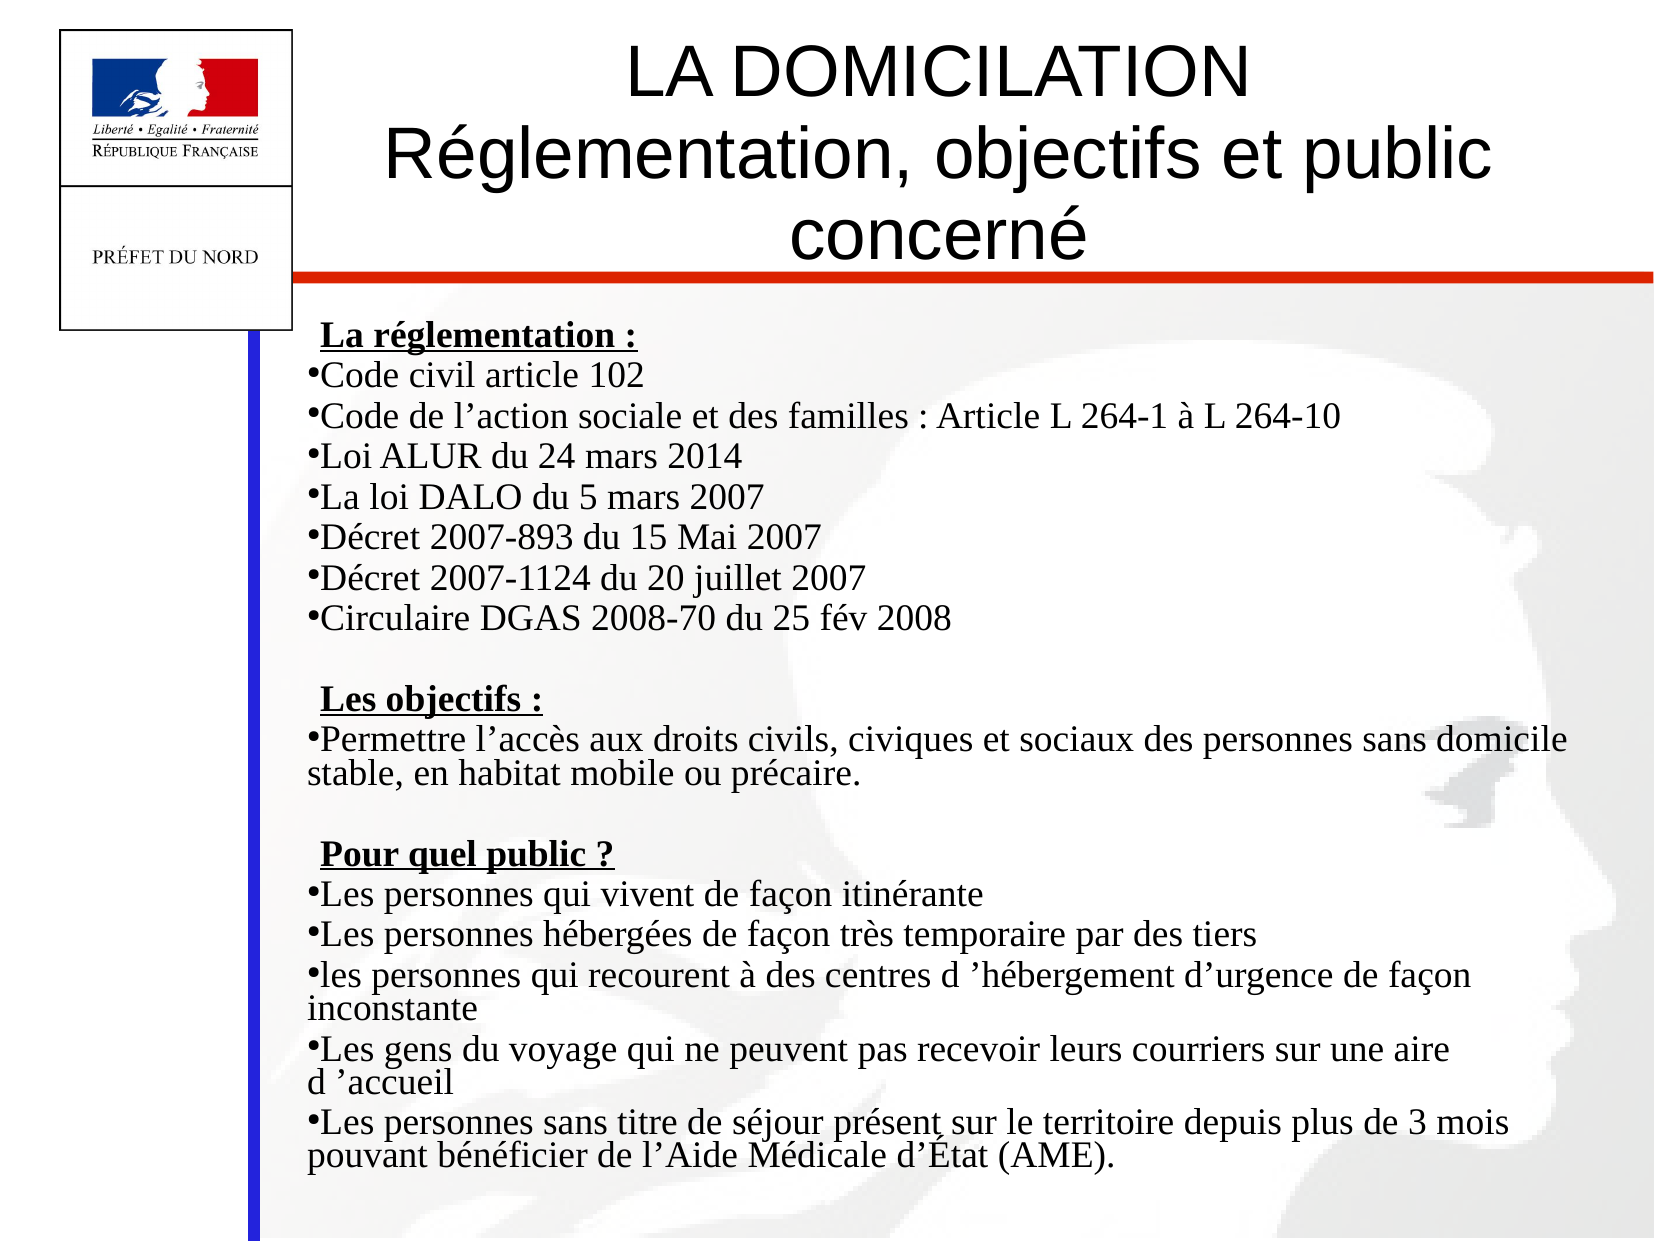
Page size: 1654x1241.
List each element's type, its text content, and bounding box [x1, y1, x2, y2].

title LA DOMICILATION Réglementation, objectifs et public concerné [307, 30, 1571, 276]
subtitle La réglementation : Code civil article 102 Code de l’action sociale et des familles : Article L 264-1 à L 264-10 Loi ALUR du 24 mars 2014 La loi DALO du 5 mars 2007 Décret 2007-893 du 15 Mai 2007 Décret 2007-1124 du 20 juillet 2007 Circulaire DGAS 2008-70 du 25 fév 2008 Les objectifs : Permettre l’accès aux droits civils, civiques et sociaux des personnes sans domicile stable, en habitat mobile ou précaire. Pour quel public ? Les personnes qui vivent de façon itinérante Les personnes hébergées de façon très temporaire par des tiers les personnes qui recourent à des centres d ’hébergement d’urgence de façon inconstante Les gens du voyage qui ne peuvent pas recevoir leurs courriers sur une aire d ’accueil Les personnes sans titre de séjour présent sur le territoire depuis plus de 3 mois pouvant bénéficier de l’Aide Médicale d’État (AME). [307, 307, 1574, 1229]
text_box [248, 331, 260, 1241]
picture [59, 29, 1654, 1238]
text_box [293, 271, 1654, 284]
